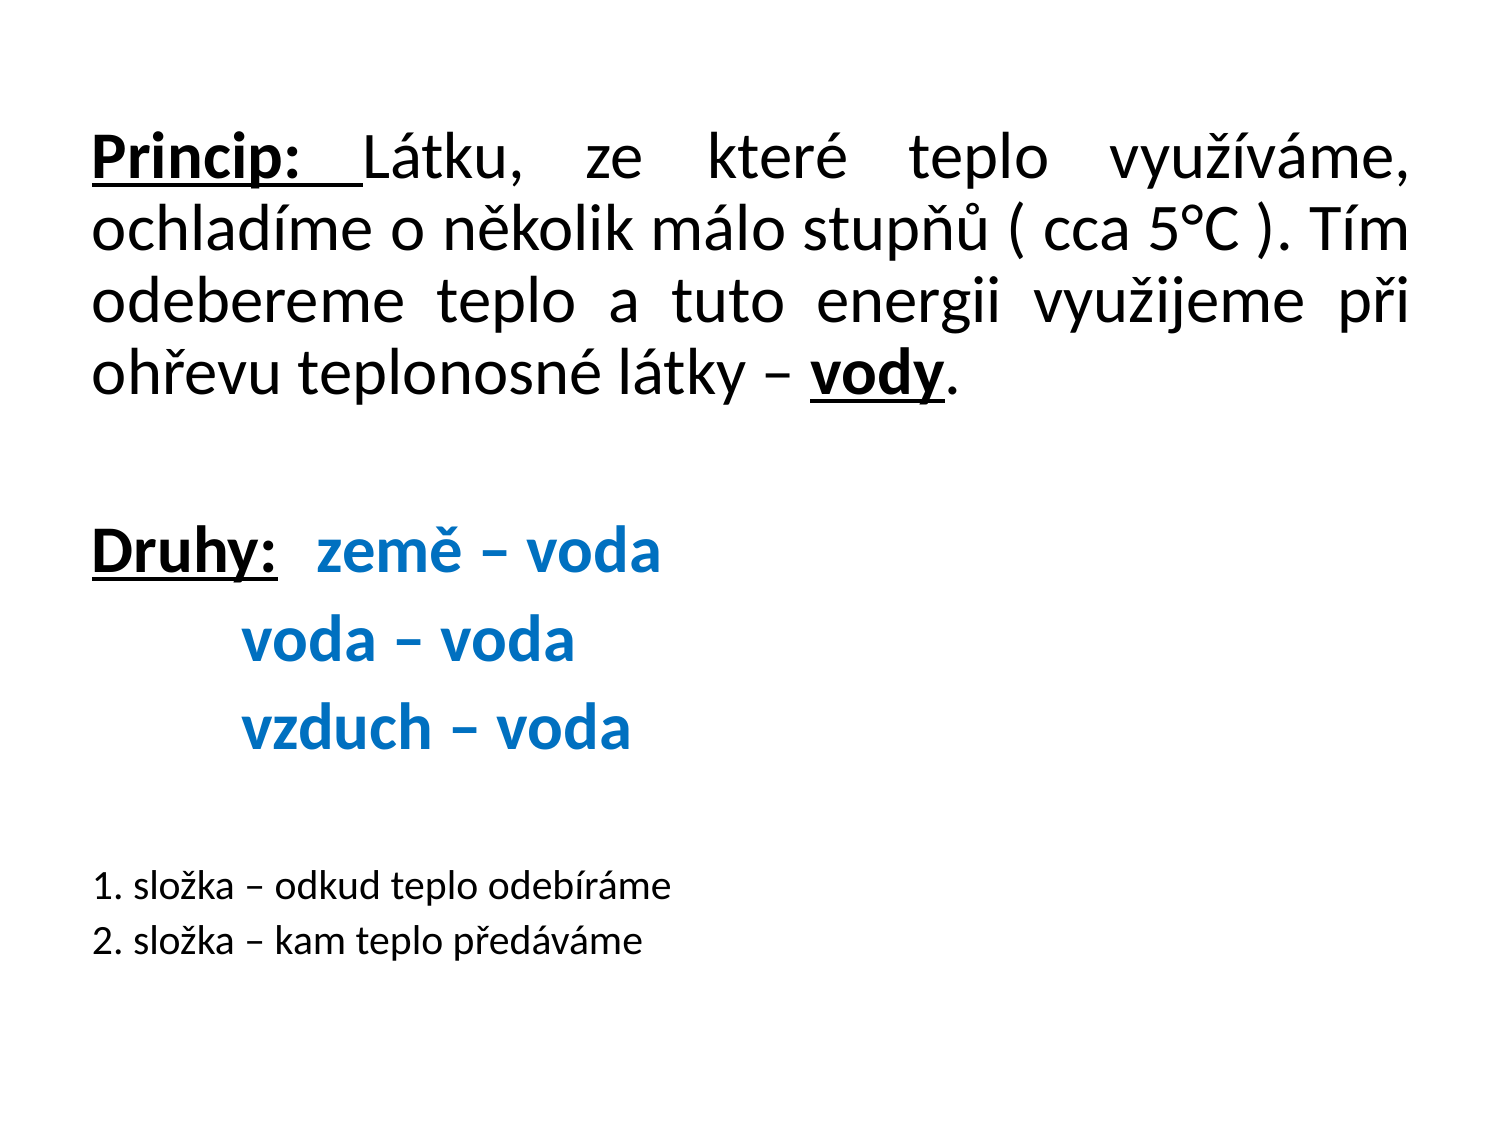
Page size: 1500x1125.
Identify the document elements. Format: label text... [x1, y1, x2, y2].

list Princip: Látku, ze které teplo využíváme, ochladíme o několik málo stupňů ( cca 5°C ). Tím odebereme teplo a tuto energii využijeme při ohřevu teplonosné látky – vody. Druhy: země – voda voda – voda vzduch – voda 1. složka – odkud teplo odebíráme 2. složka – kam teplo předáváme [76, 113, 1427, 1012]
